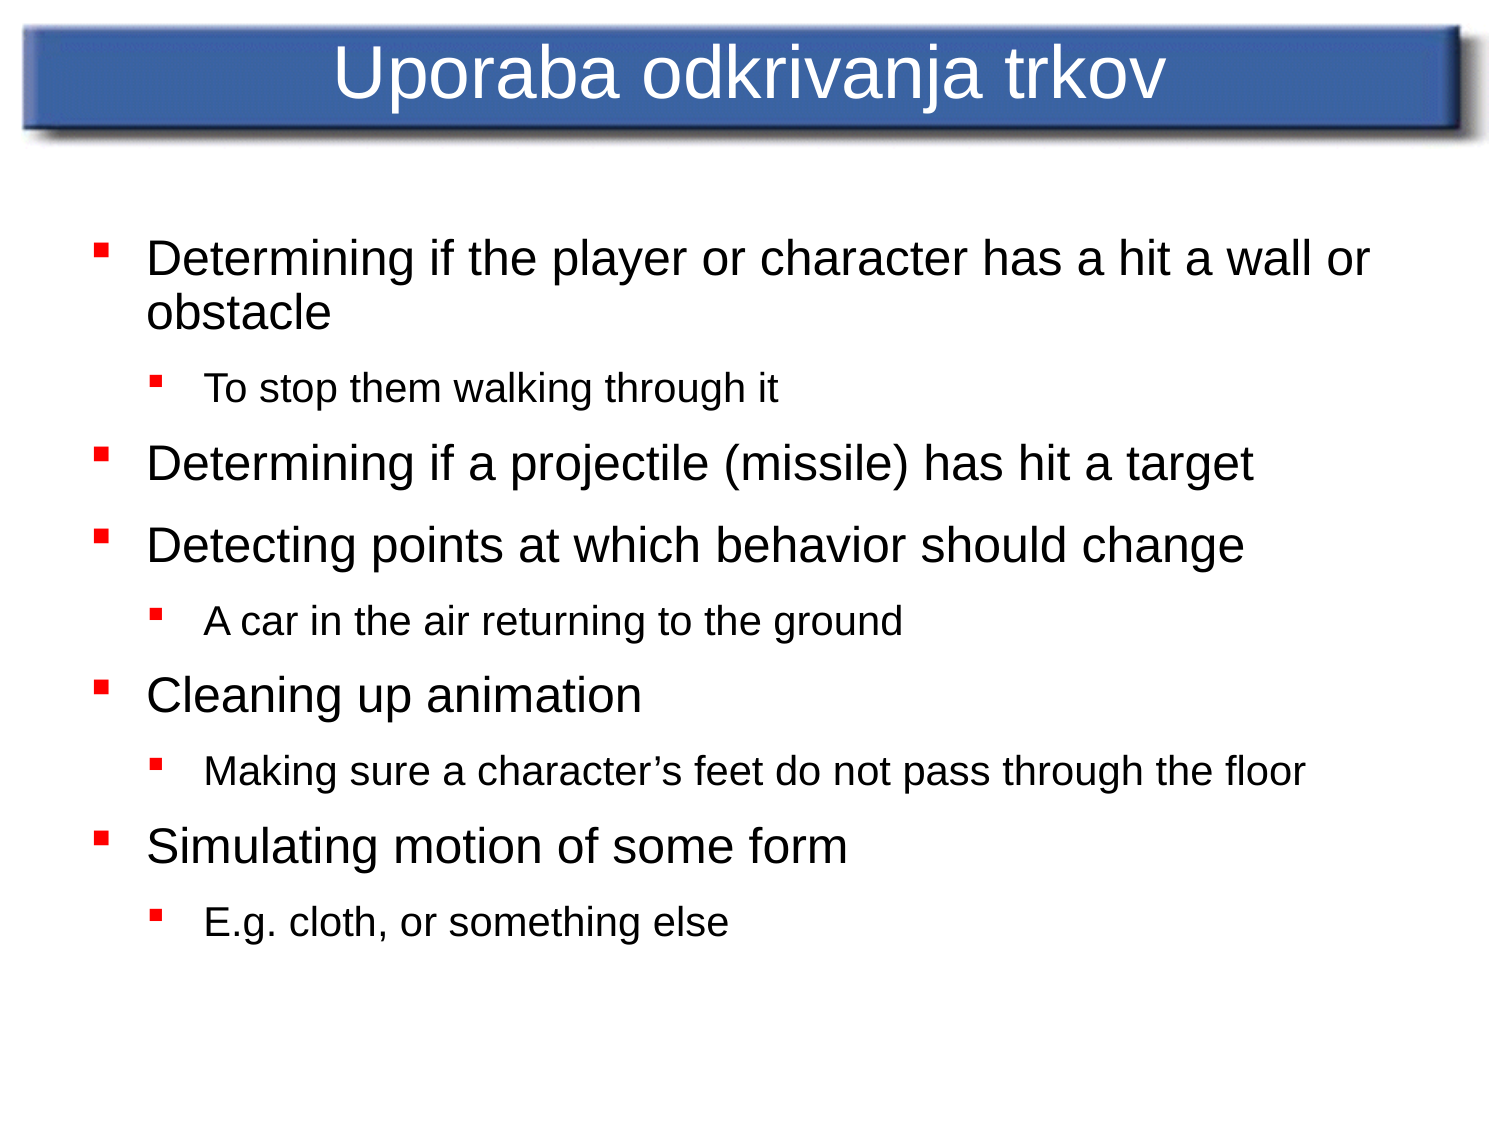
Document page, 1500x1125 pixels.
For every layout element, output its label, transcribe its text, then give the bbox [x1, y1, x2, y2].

title Uporaba odkrivanja trkov [75, 13, 1426, 124]
picture [21, 22, 1489, 149]
list Determining if the player or character has a hit a wall or obstacle To stop them walking through it Determining if a projectile (missile) has hit a target Detecting points at which behavior should change A car in the air returning to the ground Cleaning up animation Making sure a character’s feet do not pass through the floor Simulating motion of some form E.g. cloth, or something else [75, 224, 1426, 968]
